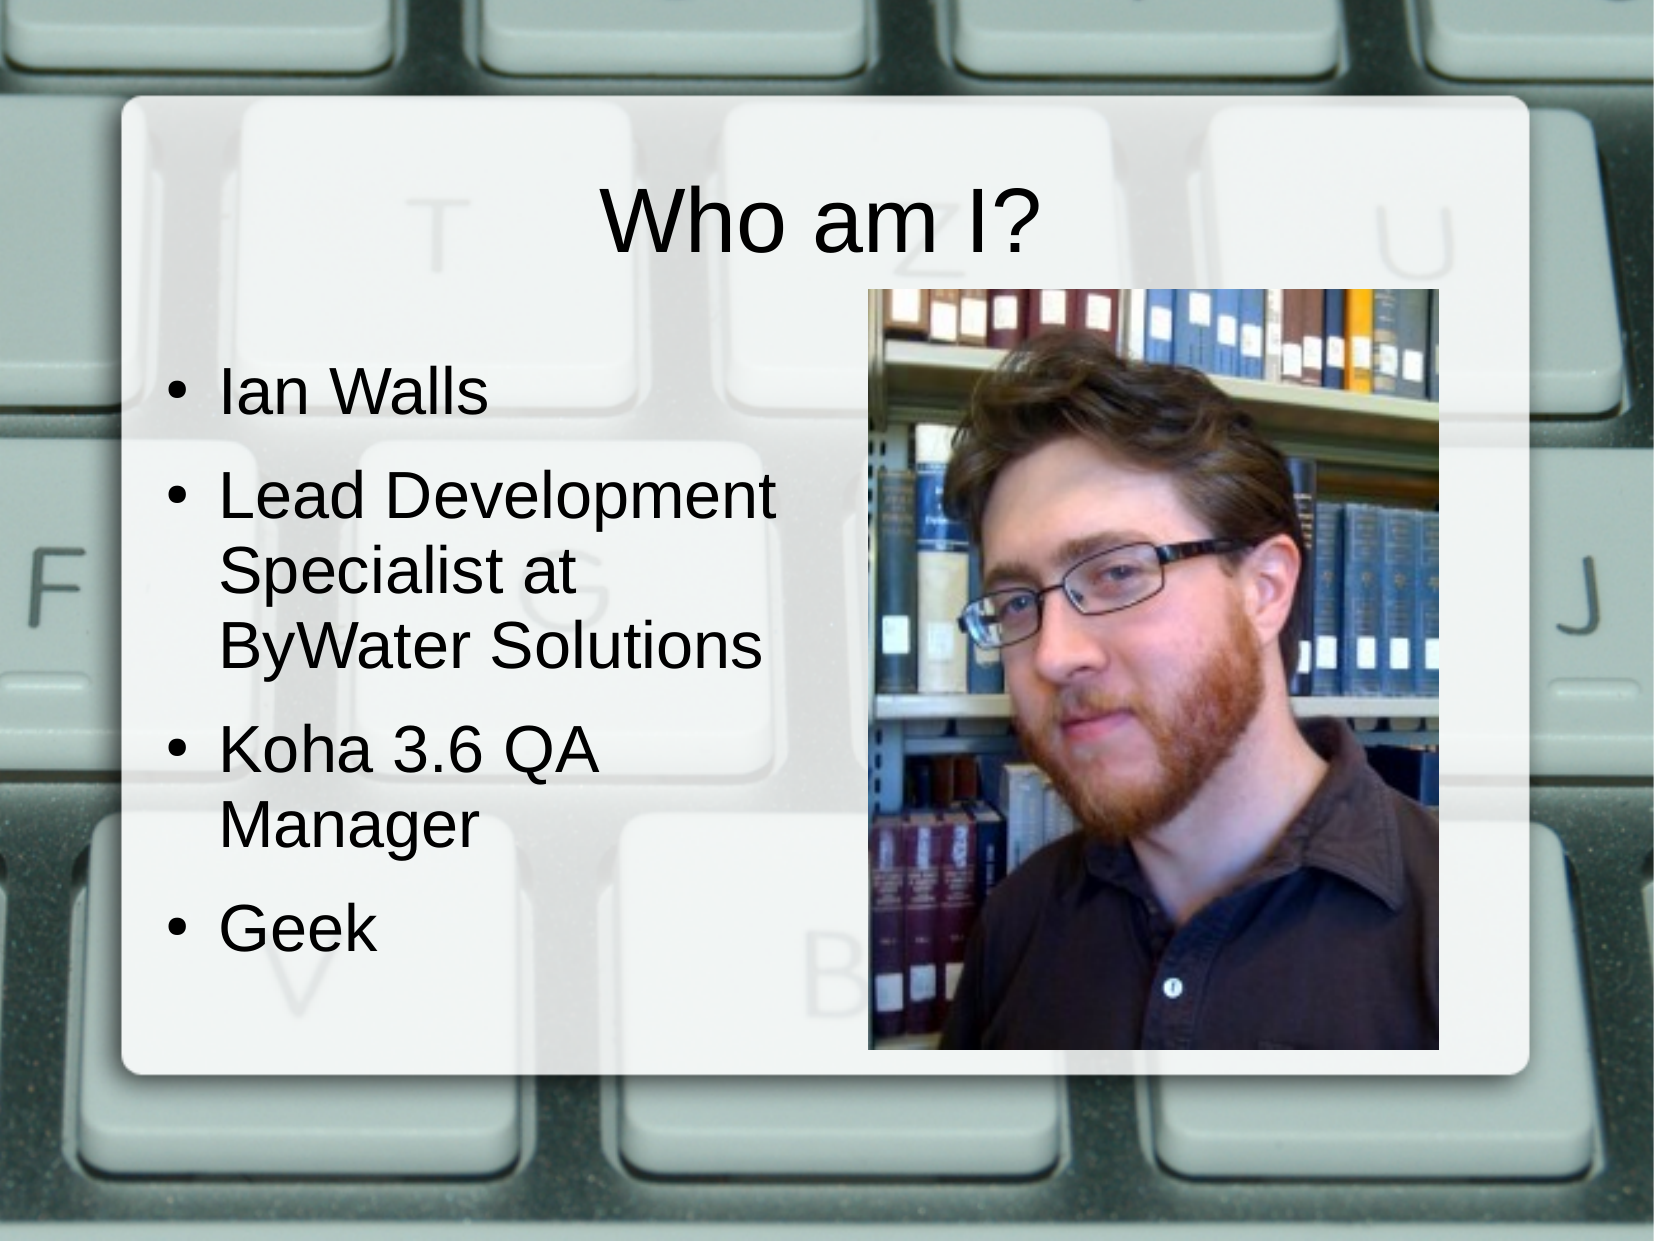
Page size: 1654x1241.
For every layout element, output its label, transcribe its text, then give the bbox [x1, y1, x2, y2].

list Ian Walls Lead Development Specialist at ByWater Solutions Koha 3.6 QA Manager Geek [147, 354, 811, 1173]
picture [0, 0, 1654, 1241]
title Who am I? [135, 117, 1506, 325]
